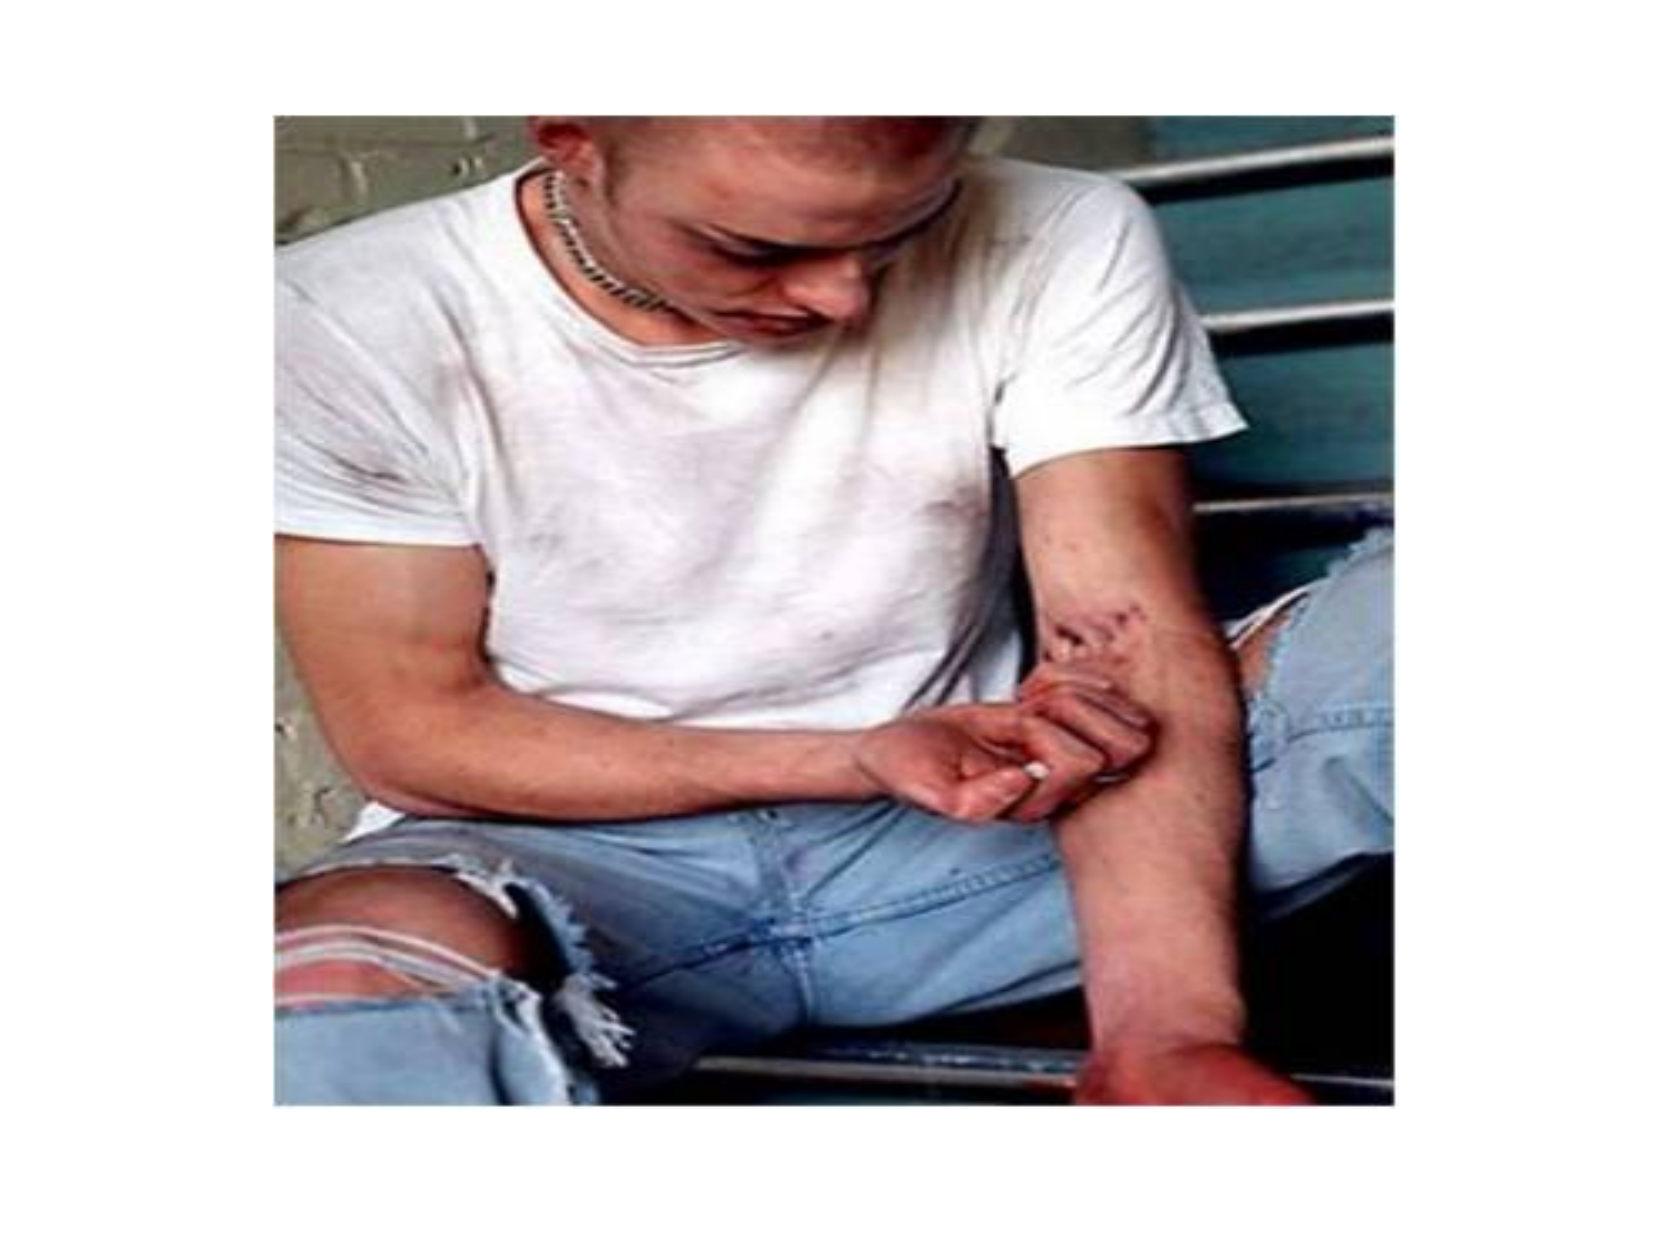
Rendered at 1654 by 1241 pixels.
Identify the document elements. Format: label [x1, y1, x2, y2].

picture [272, 114, 1399, 1109]
